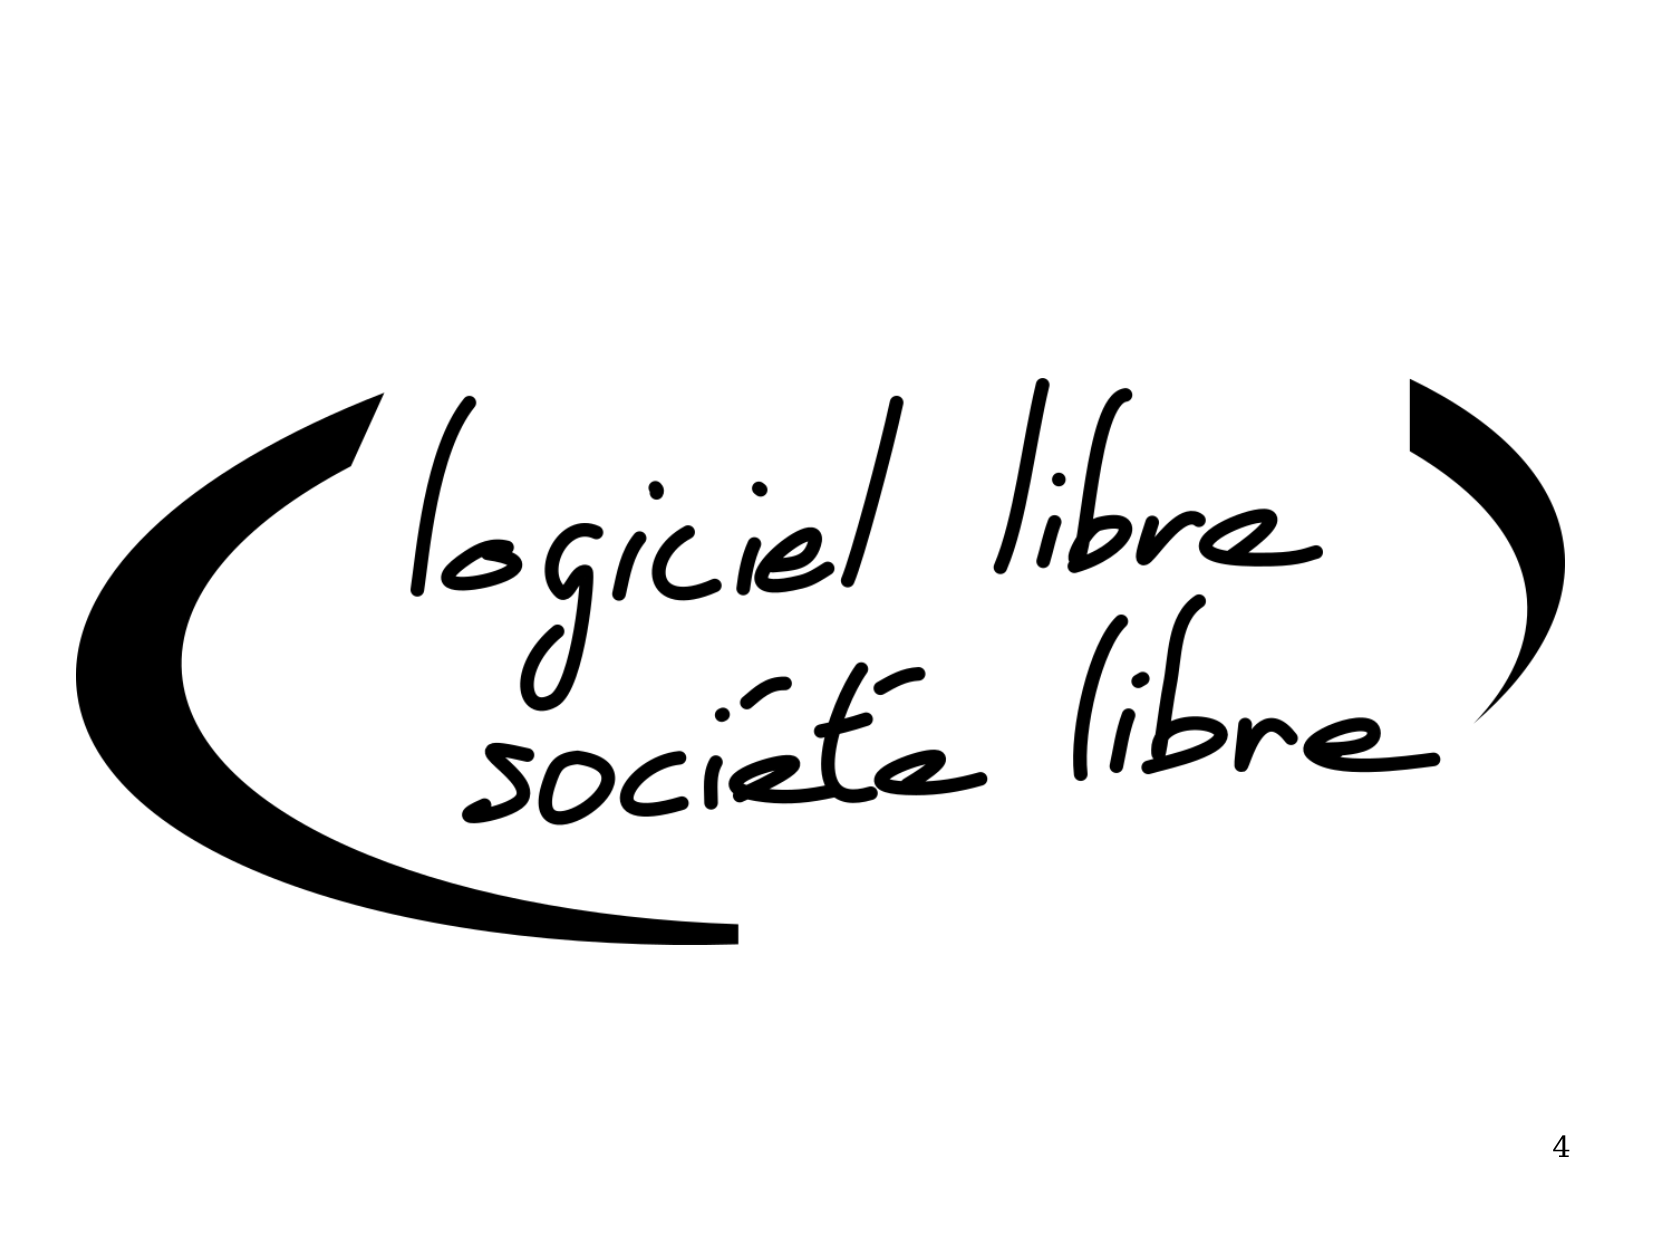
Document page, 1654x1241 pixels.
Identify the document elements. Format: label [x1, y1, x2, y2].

picture [76, 378, 1565, 945]
